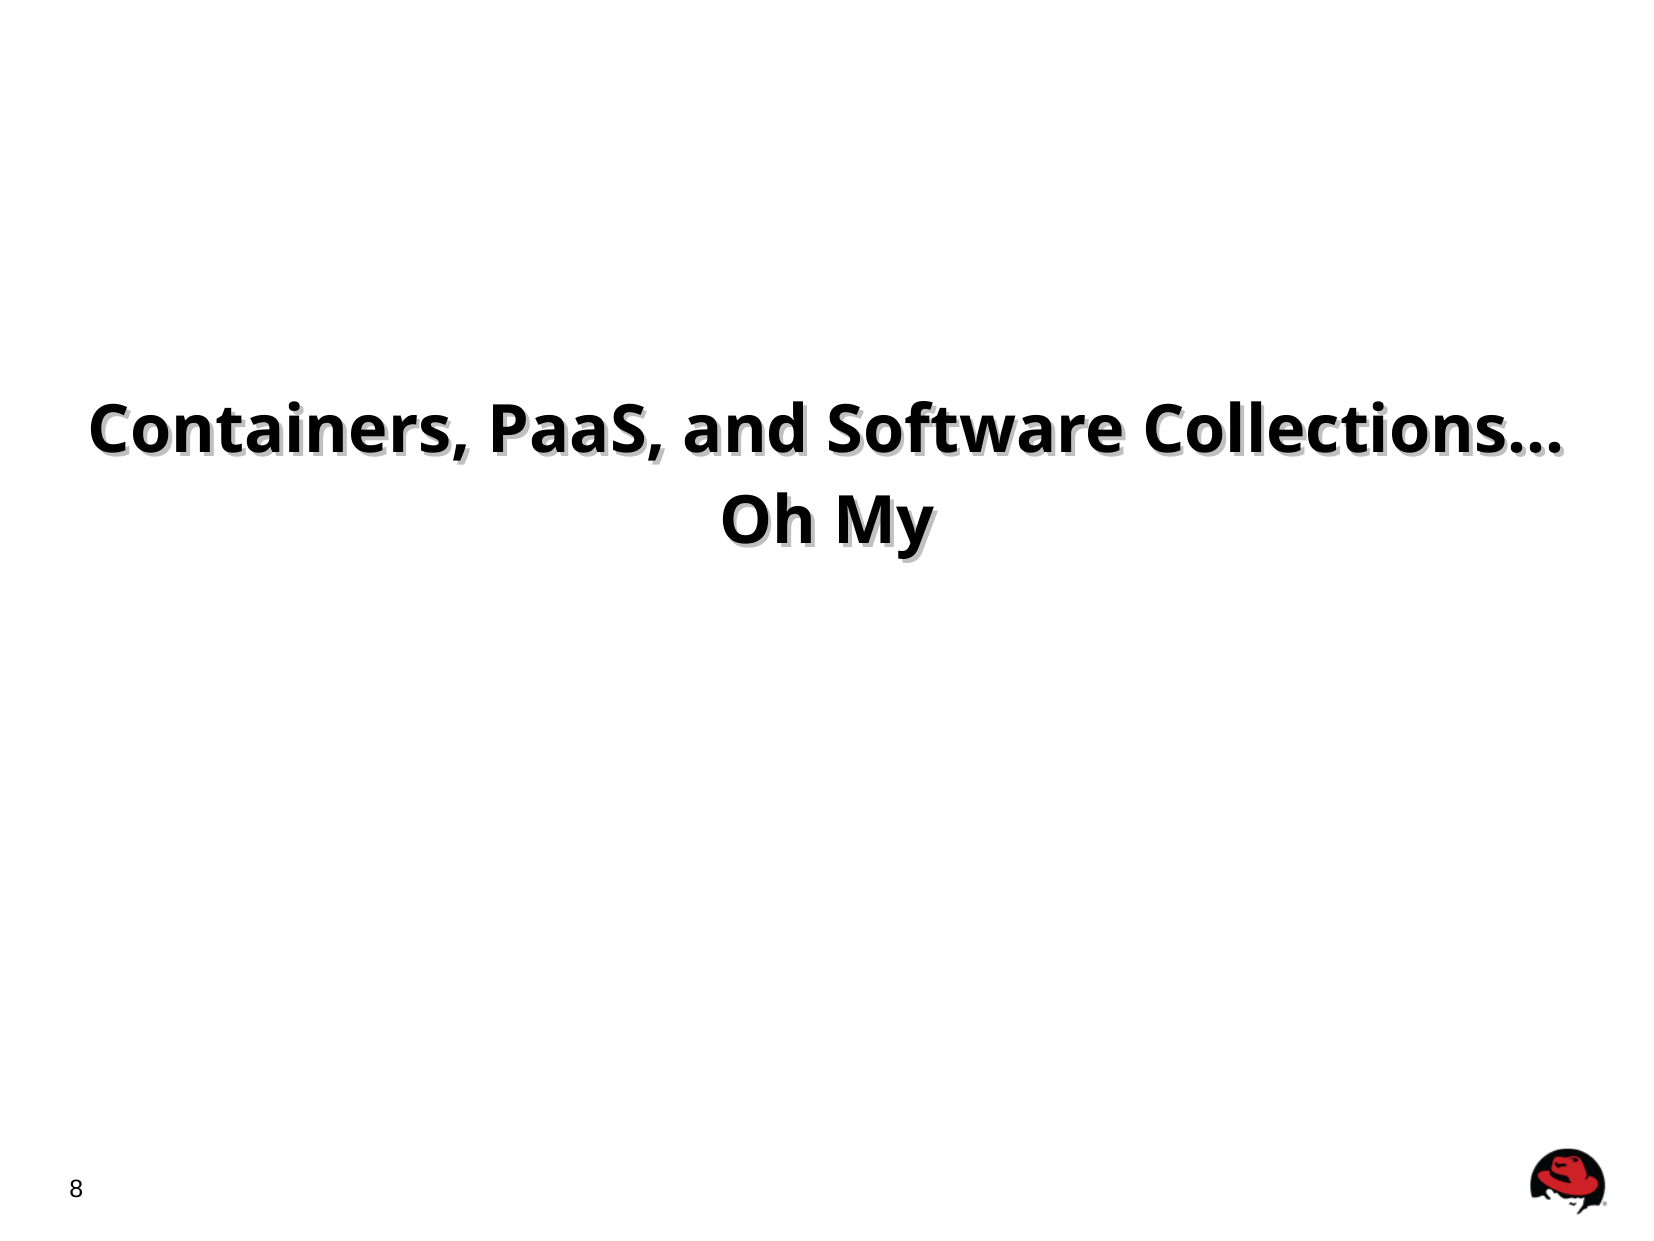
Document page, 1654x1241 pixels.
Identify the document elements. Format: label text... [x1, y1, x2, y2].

picture [1529, 1146, 1613, 1224]
subtitle Containers, PaaS, and Software Collections... Oh My [82, 37, 1571, 1039]
